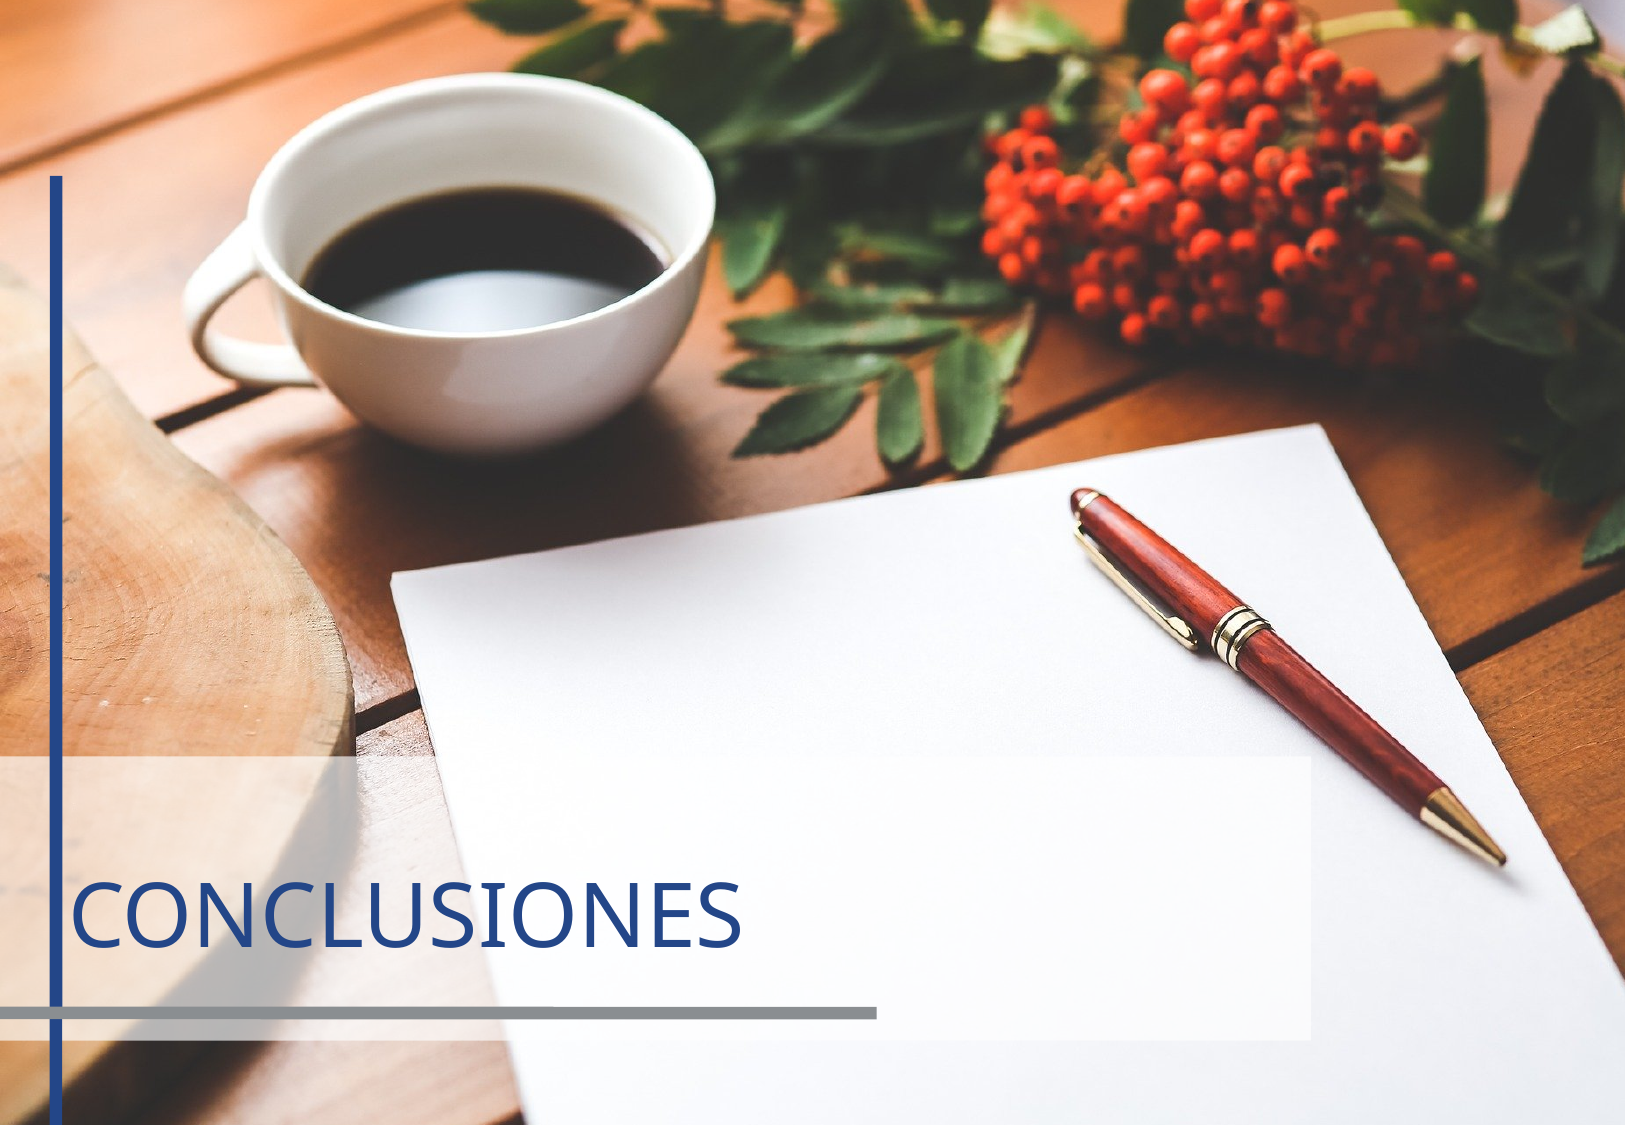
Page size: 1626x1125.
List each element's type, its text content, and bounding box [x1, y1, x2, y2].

picture [0, 0, 1625, 1125]
text_box CONCLUSIONES [55, 795, 1509, 1041]
text_box [63, 756, 1311, 795]
picture [0, 1041, 49, 1125]
text_box [0, 756, 49, 1006]
text_box [0, 1020, 49, 1041]
